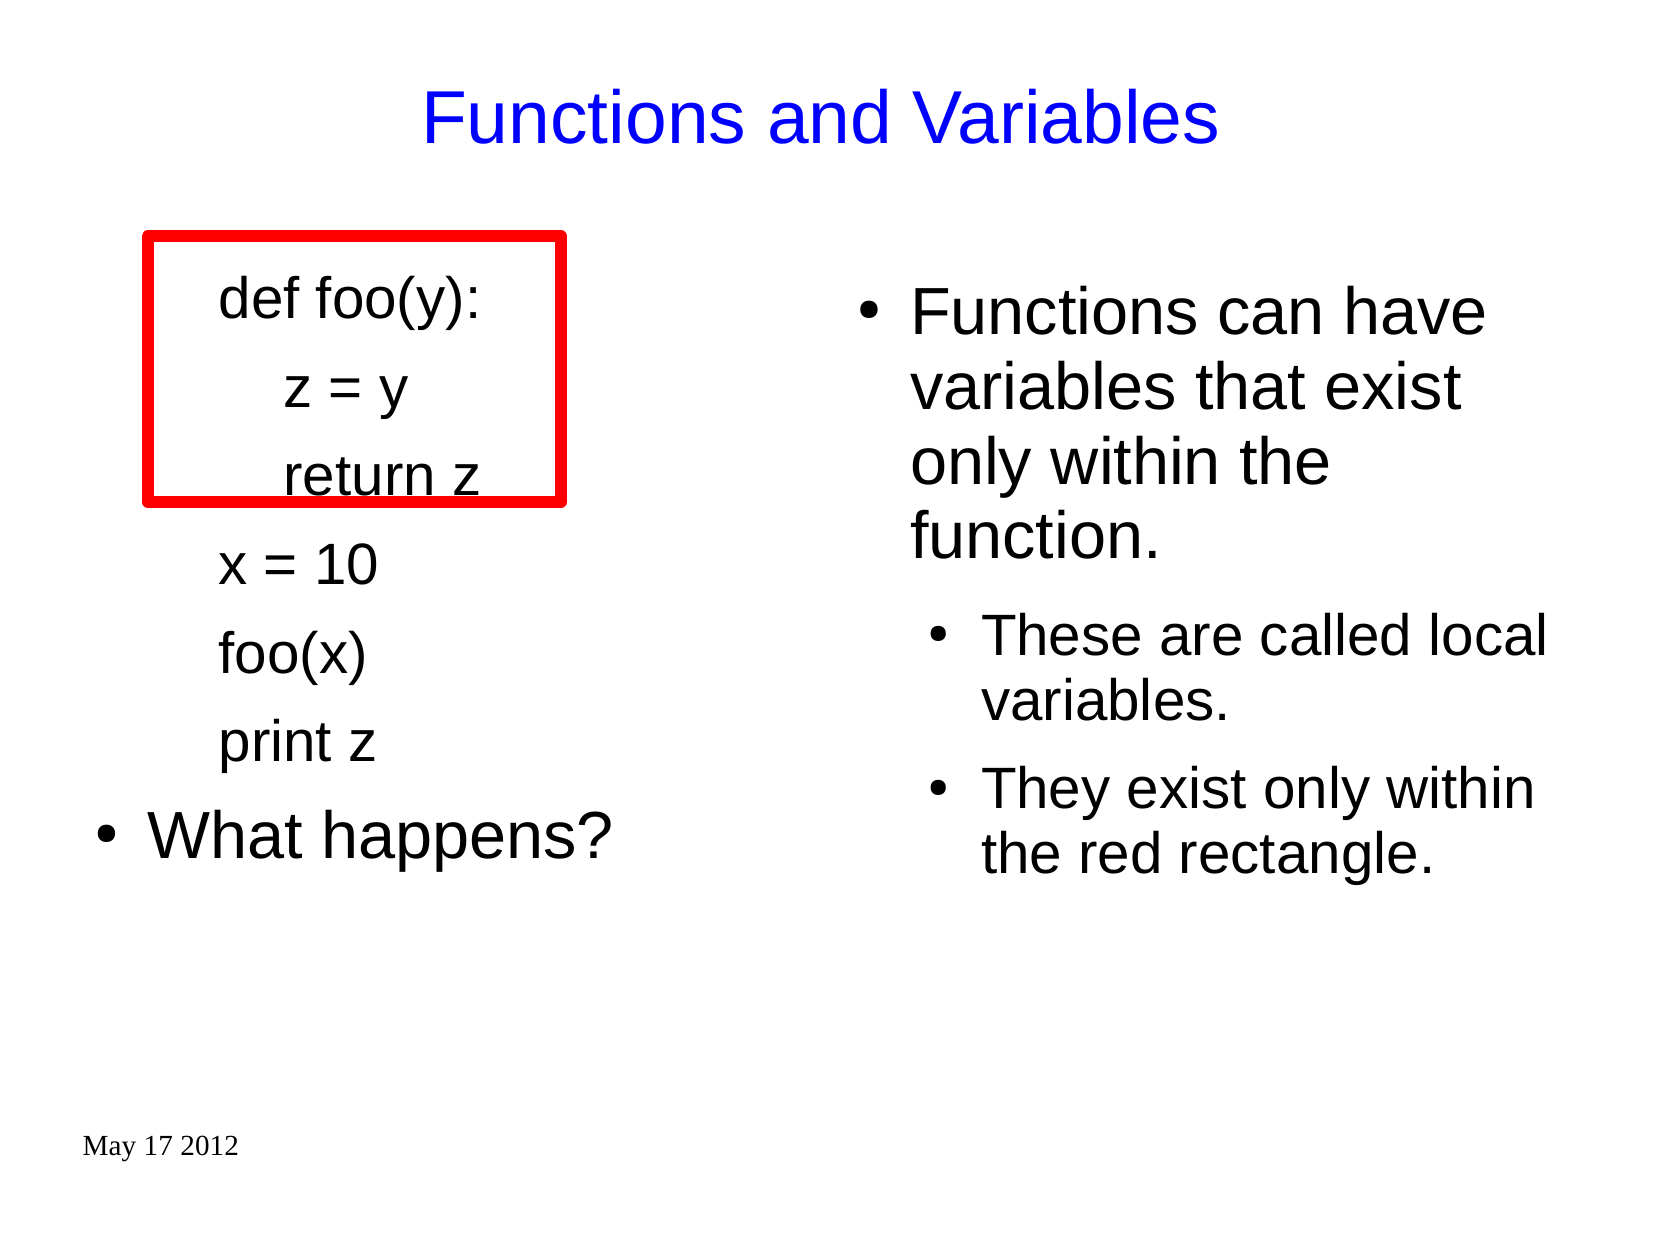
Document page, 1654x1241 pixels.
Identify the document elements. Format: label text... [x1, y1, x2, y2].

list def foo(y): z = y return z x = 10 foo(x) print z What happens? [154, 265, 555, 496]
list Functions can have variables that exist only within the function. These are called local variables. They exist only within the red rectangle. [839, 274, 1566, 1093]
list def foo(y): z = y return z x = 10 foo(x) print z What happens? [76, 265, 1123, 1085]
title Functions and Variables [76, 58, 1565, 178]
